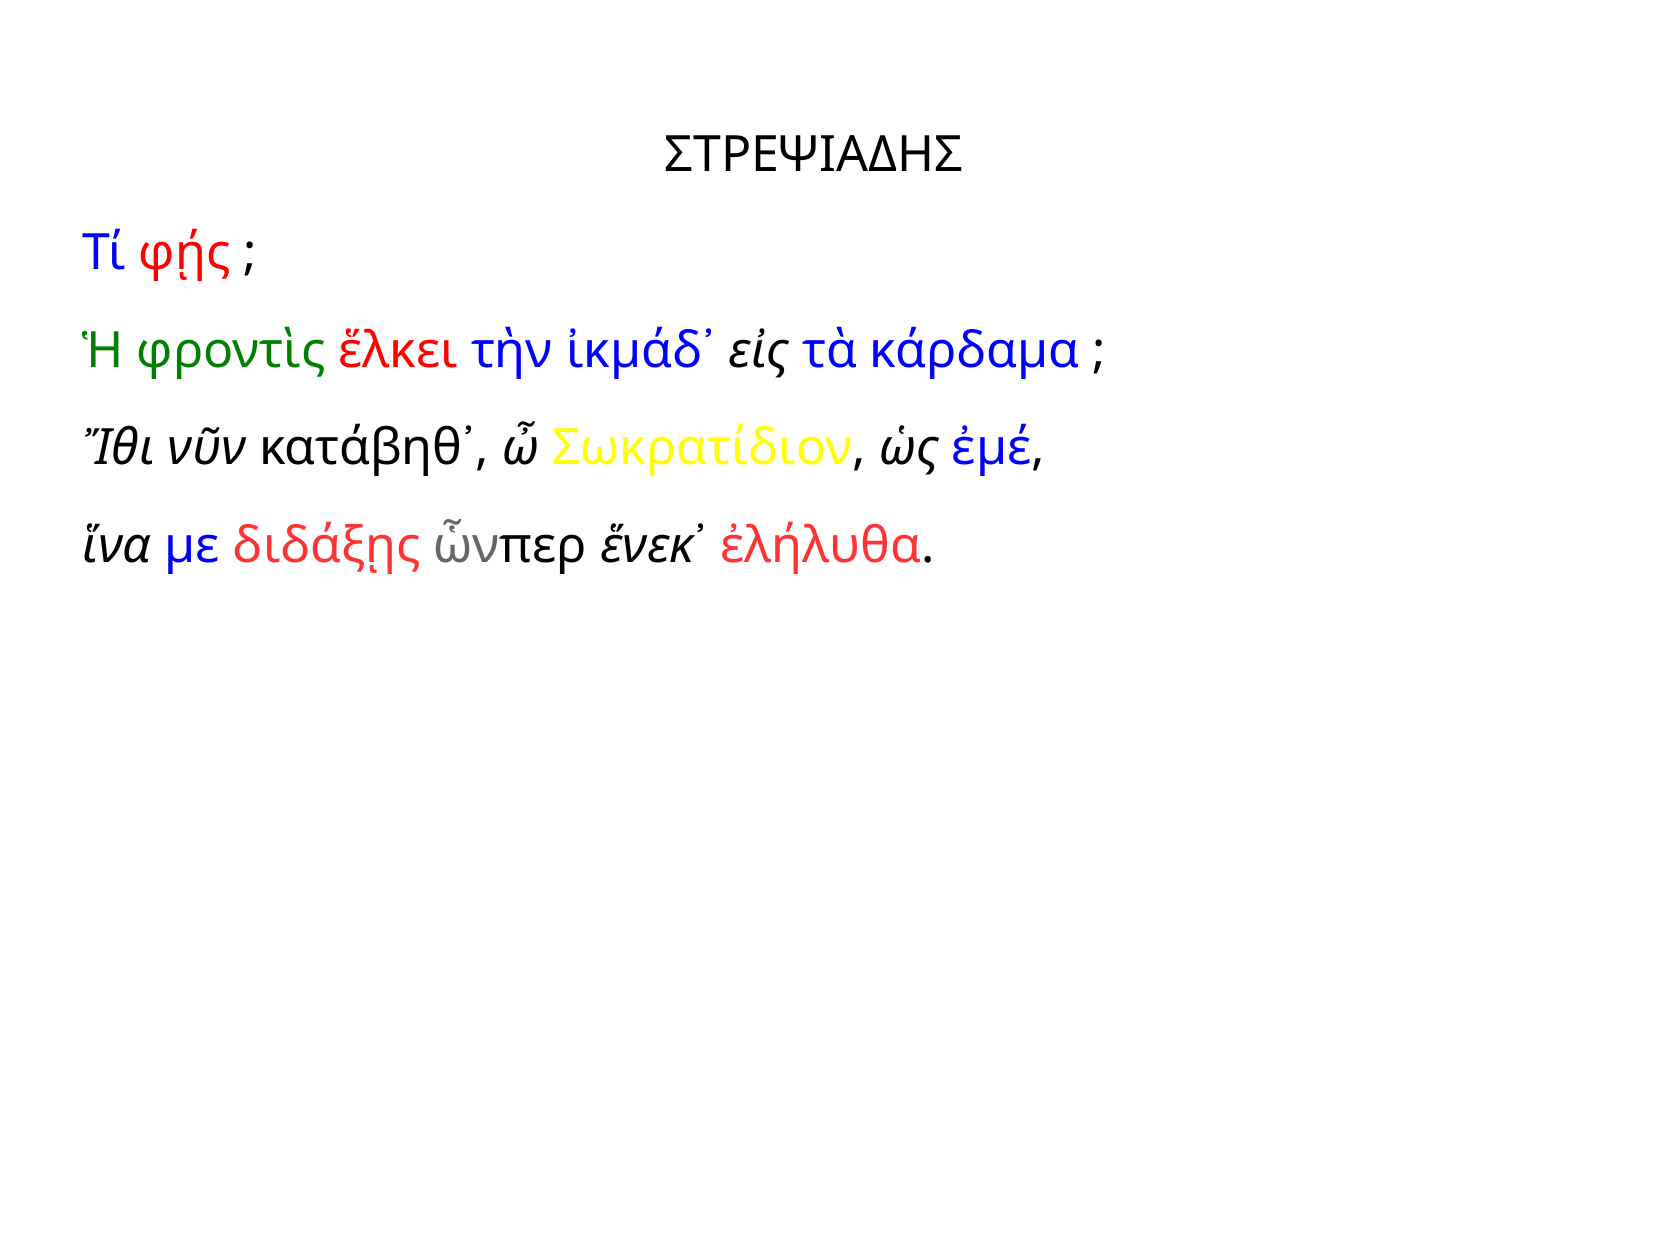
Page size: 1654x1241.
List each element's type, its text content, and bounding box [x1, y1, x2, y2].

list ΣΤΡΕΨΙΑΔΗΣ Τί φῄς ; Ἡ φροντὶς ἕλκει τὴν ἰκμάδ᾿ εἰς τὰ κάρδαμα ; Ἴθι νῦν κατάβηθ᾿, ὦ Σωκρατίδιον, ὡς ἐμέ, ἵνα με διδάξῃς ὧνπερ ἕνεκ᾿ ἐλήλυθα. [82, 118, 1571, 1222]
